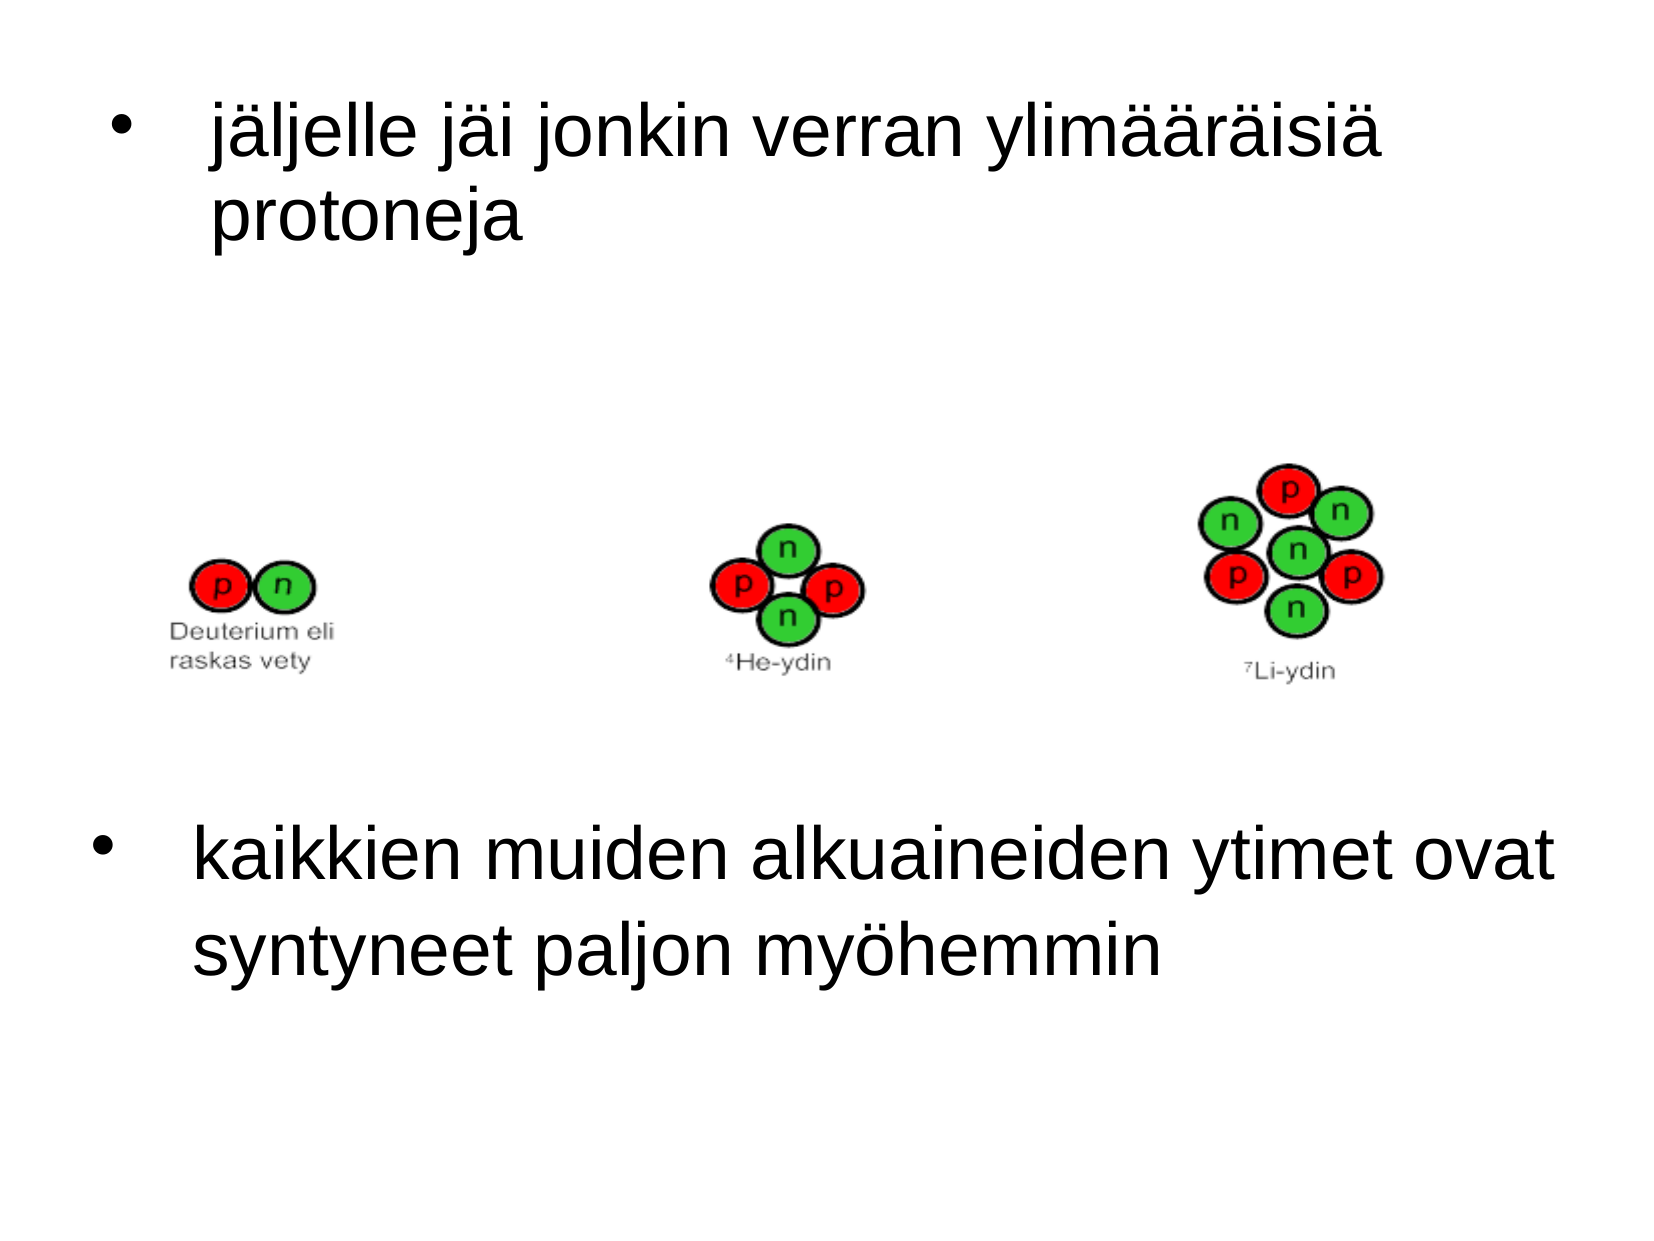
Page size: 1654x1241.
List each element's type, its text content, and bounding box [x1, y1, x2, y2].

text_box jäljelle jäi jonkin verran ylimääräisiä protoneja [94, 82, 1644, 284]
picture [94, 389, 1474, 721]
text_box kaikkien muiden alkuaineiden ytimet ovat syntyneet paljon myöhemmin [75, 790, 1571, 999]
